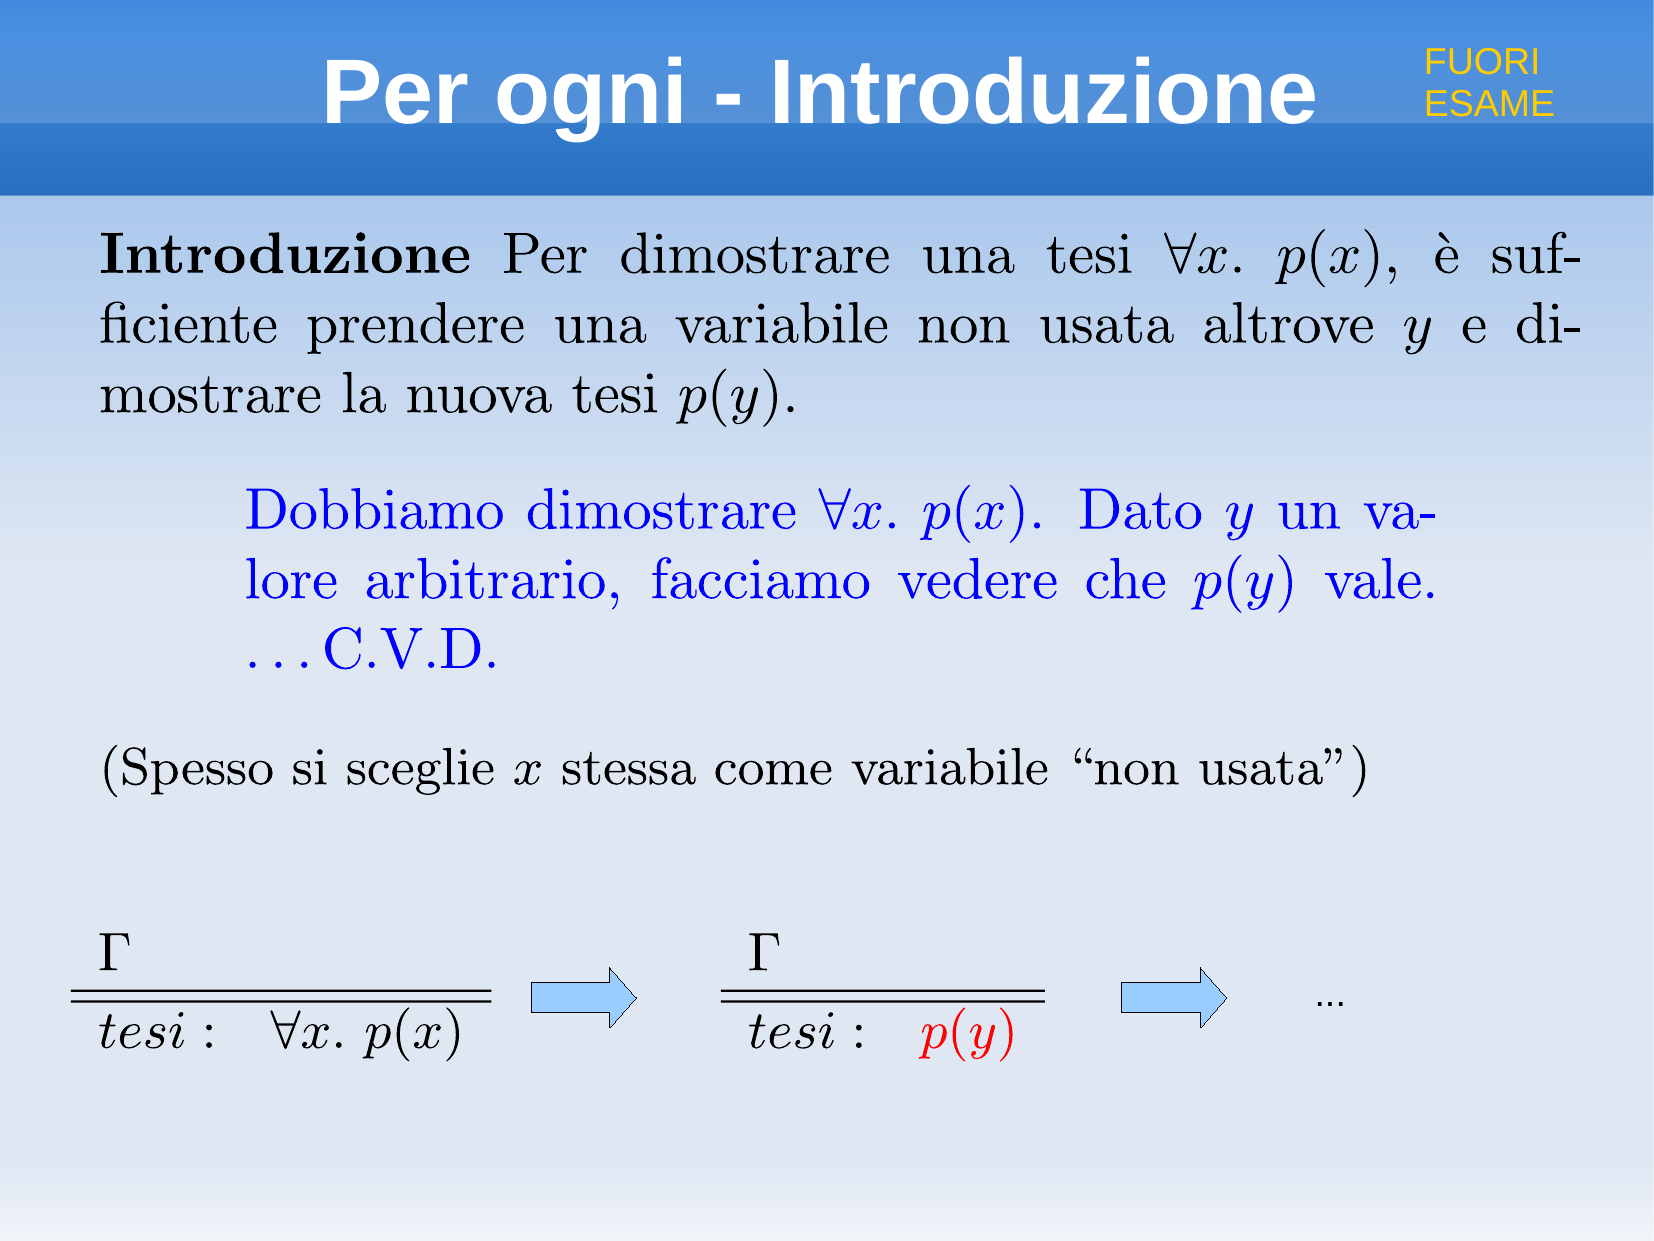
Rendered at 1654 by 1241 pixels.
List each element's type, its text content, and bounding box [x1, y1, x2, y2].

text_box ... [1299, 964, 1361, 1022]
title Per ogni - Introduzione [76, 0, 1565, 196]
picture [0, 0, 1654, 1241]
text_box [531, 967, 637, 1028]
text_box FUORI ESAME [1409, 33, 1571, 132]
text_box [720, 933, 1045, 1062]
text_box [70, 933, 492, 1062]
text_box [99, 229, 1583, 798]
text_box [1121, 967, 1227, 1028]
